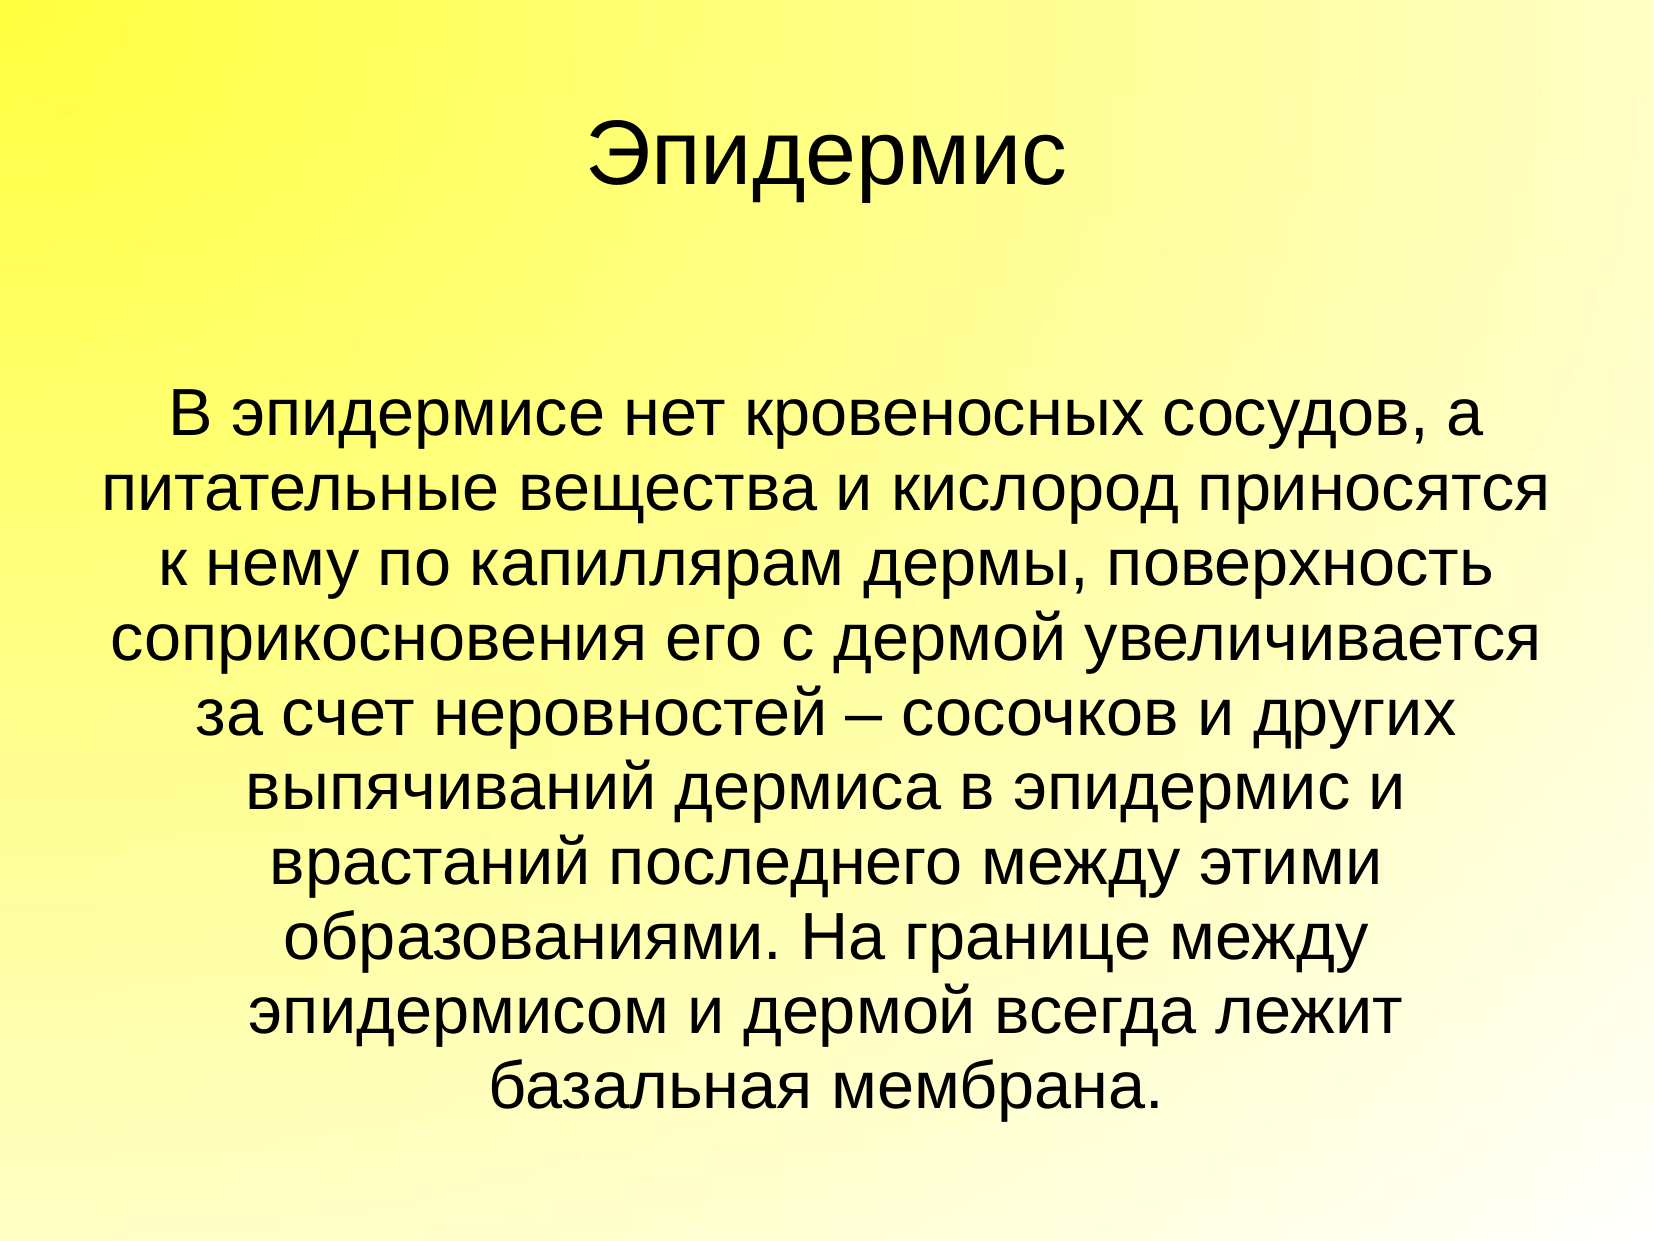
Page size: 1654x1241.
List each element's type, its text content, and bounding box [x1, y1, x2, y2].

title Эпидермис [82, 49, 1571, 257]
subtitle В эпидермисе нет кровеносных сосудов, а питательные вещества и кислород приносятся к нему по капиллярам дермы, поверхность соприкосновения его с дермой увеличивается за счет неровностей – сосочков и других выпячиваний дермиса в эпидермис и врастаний последнего между этими образованиями. На границе между эпидермисом и дермой всегда лежит базальная мембрана. [82, 275, 1571, 1124]
picture [0, 0, 1654, 1241]
